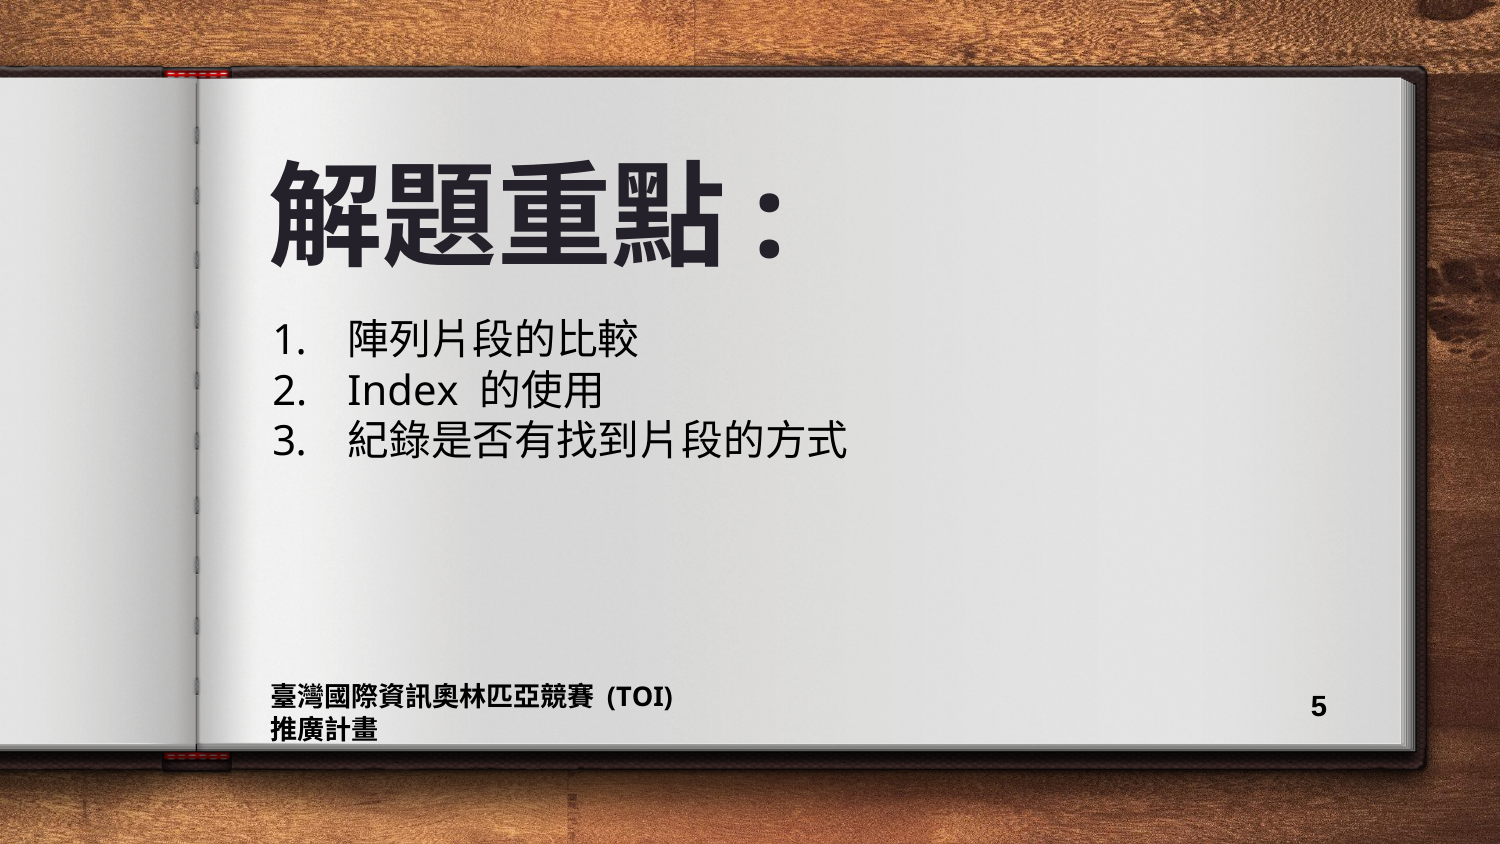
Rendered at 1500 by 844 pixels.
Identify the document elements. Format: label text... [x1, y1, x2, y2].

text_box 5 [1295, 672, 1386, 737]
text_box 解題重點: [253, 105, 784, 296]
text_box 陣列片段的比較 Index 的使用 紀錄是否有找到片段的方式 [257, 305, 1311, 473]
